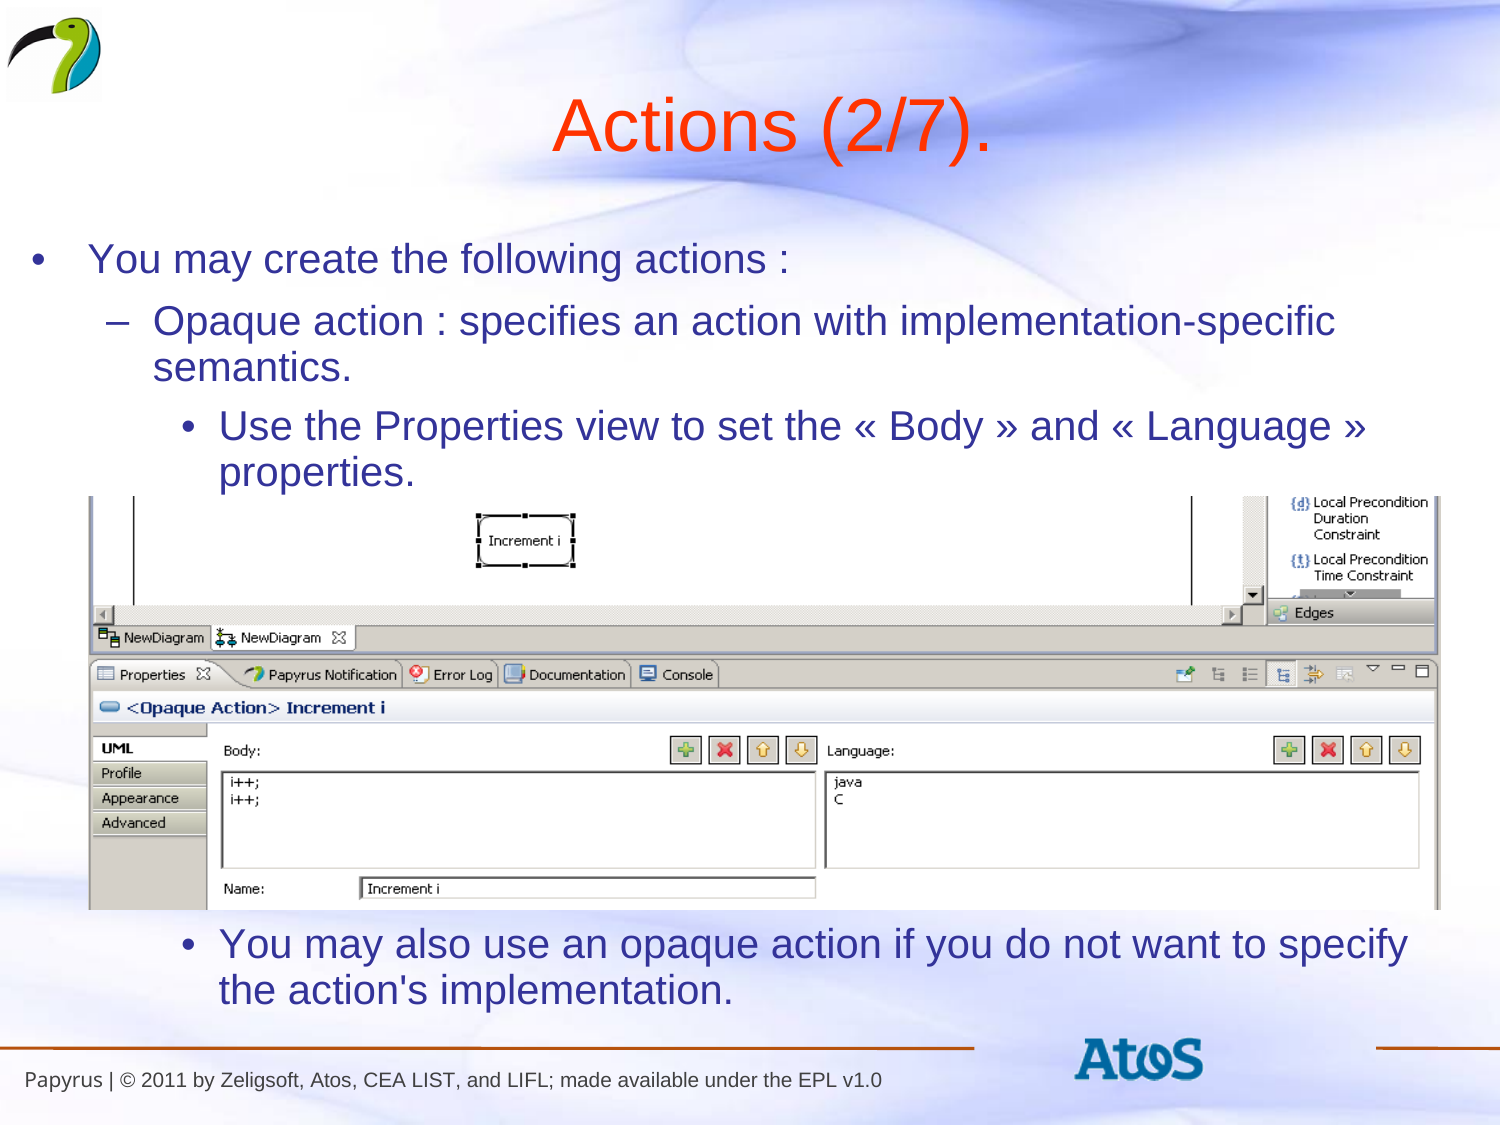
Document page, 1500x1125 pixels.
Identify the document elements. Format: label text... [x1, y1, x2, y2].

list You may create the following actions : Opaque action : specifies an action with implementation-specific semantics. Use the Properties view to set the « Body » and « Language » properties. You may also use an opaque action if you do not want to specify the action's implementation. [31, 236, 1469, 1018]
picture [0, 0, 1500, 1125]
title Actions (2/7). [283, 72, 1264, 178]
